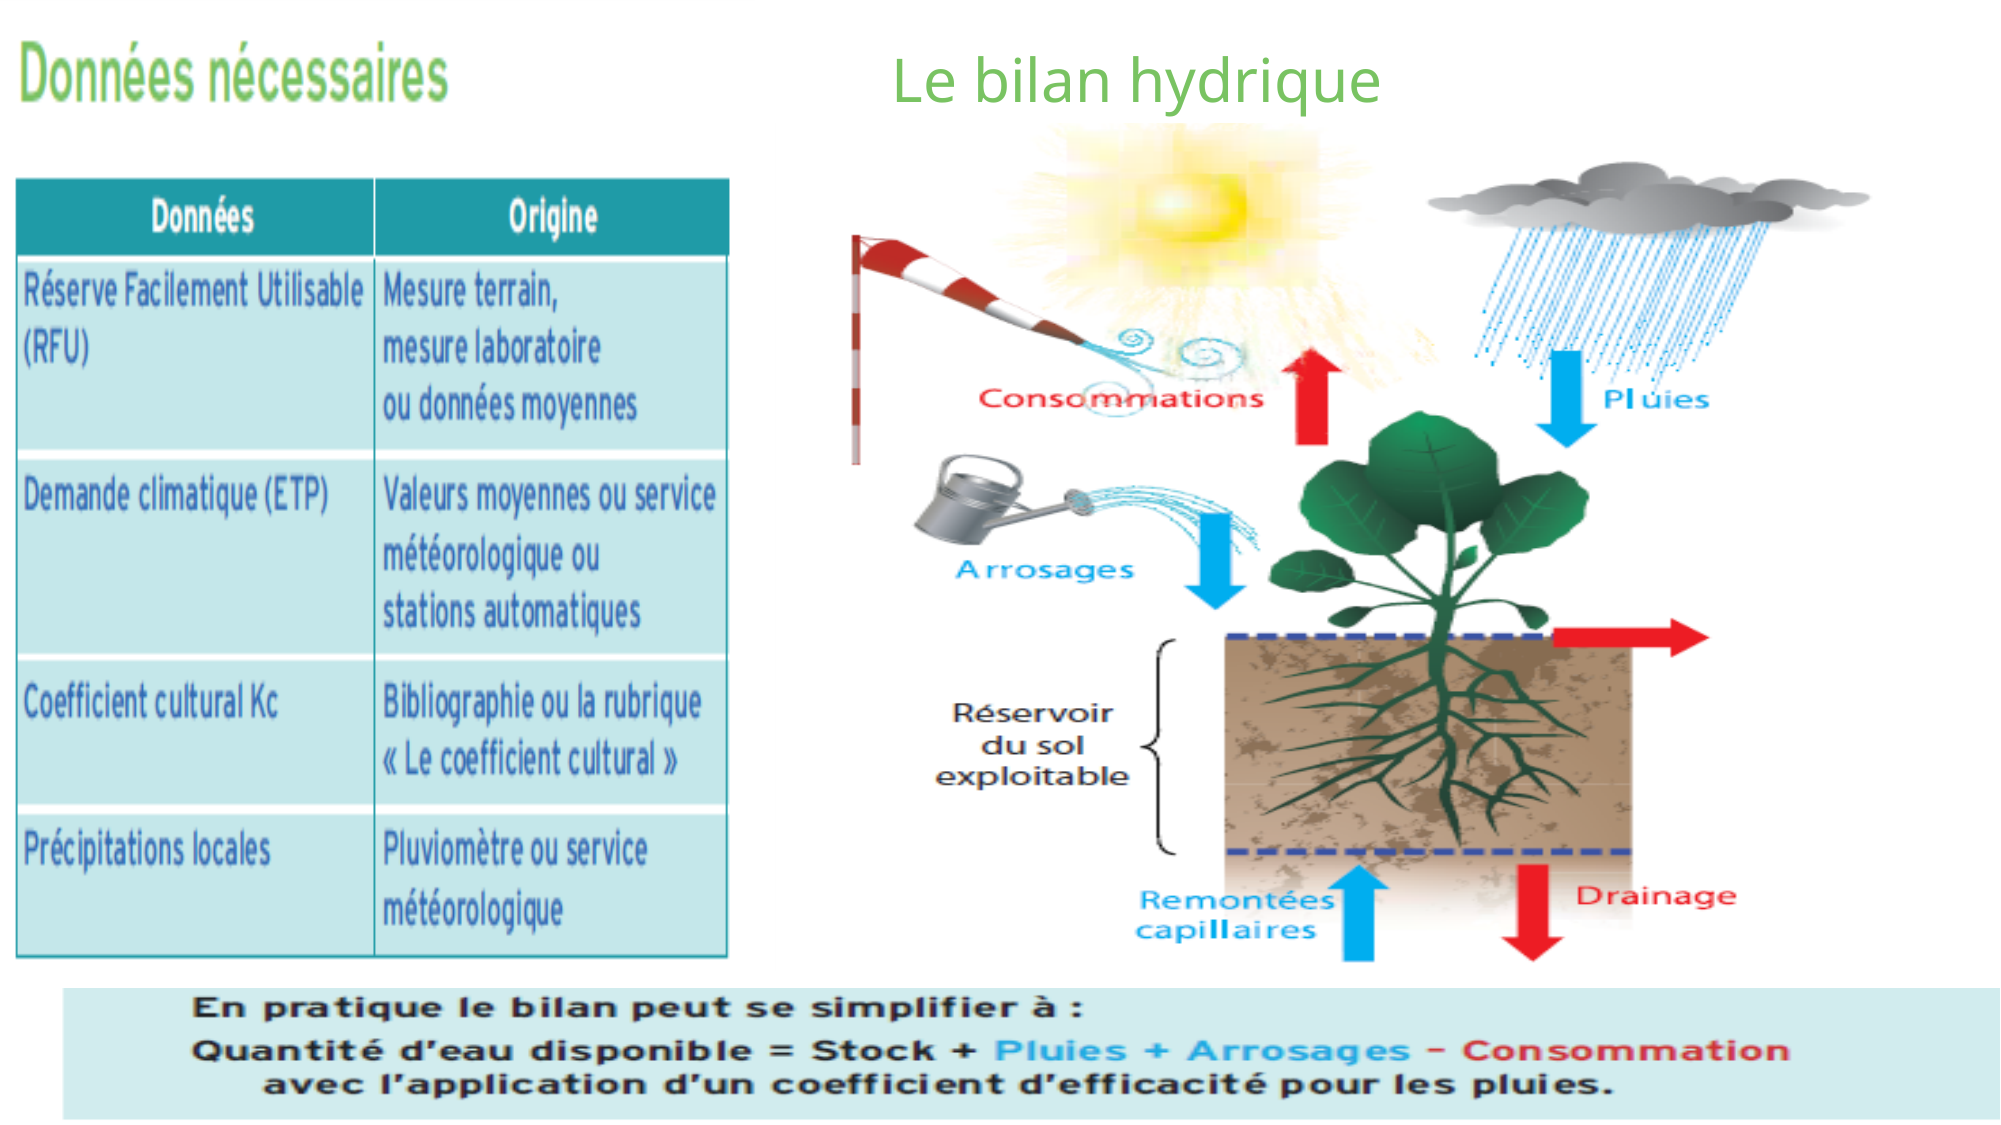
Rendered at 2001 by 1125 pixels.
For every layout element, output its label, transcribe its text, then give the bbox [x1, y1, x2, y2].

title Le bilan hydrique [755, 41, 2000, 124]
picture [774, 123, 1969, 972]
picture [0, 0, 2000, 1122]
